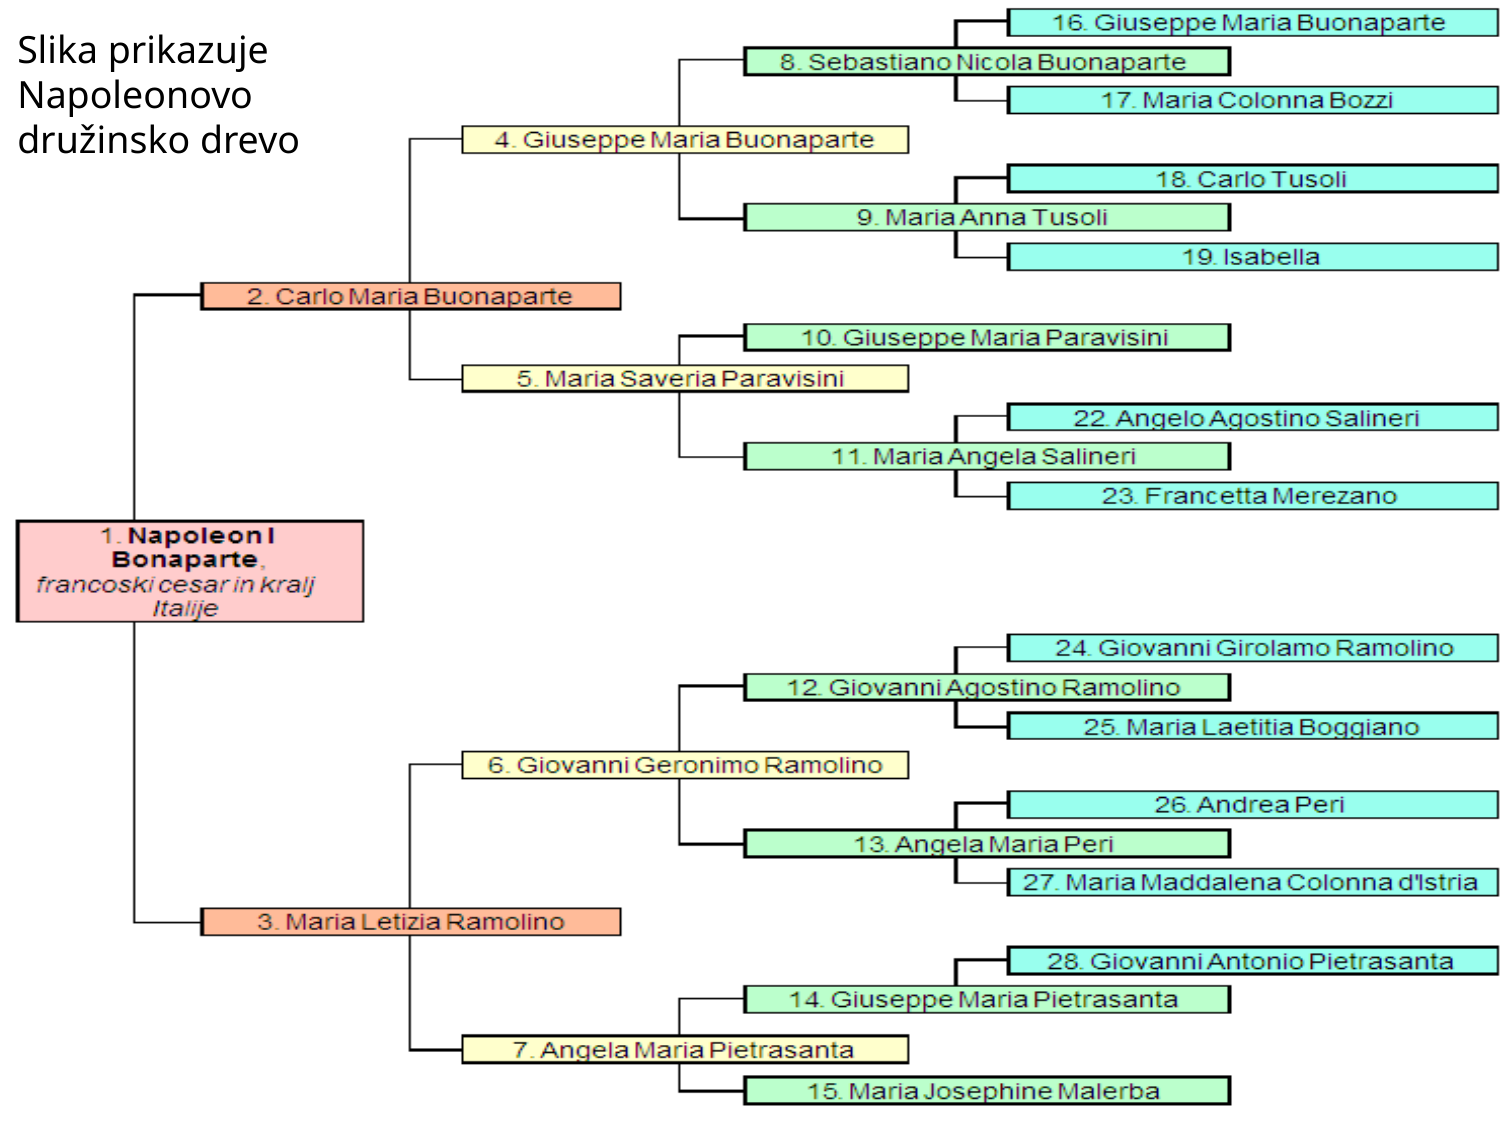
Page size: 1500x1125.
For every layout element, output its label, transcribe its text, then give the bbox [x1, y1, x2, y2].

text_box Slika prikazuje Napoleonovo družinsko drevo [2, 18, 325, 169]
picture [0, 0, 1500, 1125]
